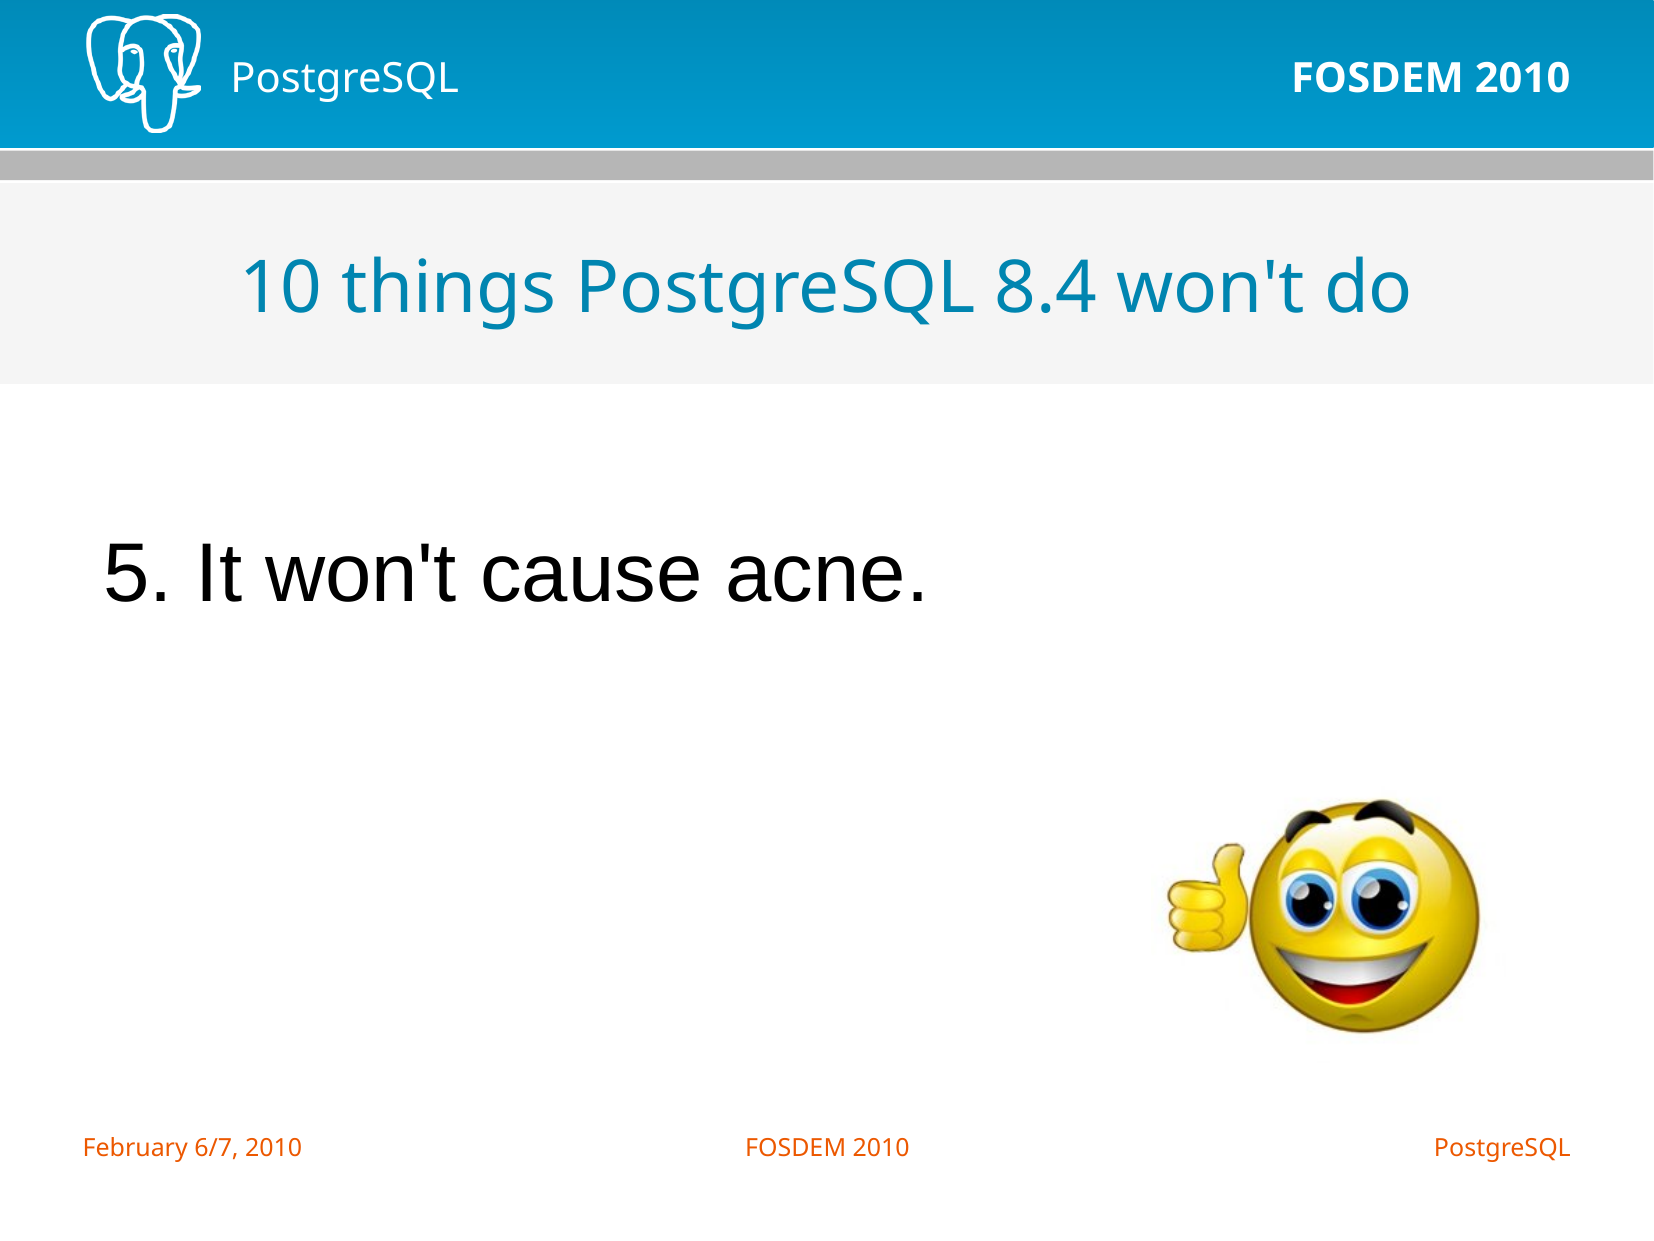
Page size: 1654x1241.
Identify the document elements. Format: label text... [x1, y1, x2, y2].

picture [87, 15, 200, 132]
picture [1151, 776, 1506, 1063]
title 10 things PostgreSQL 8.4 won't do [82, 208, 1571, 362]
text_box 5. It won't cause acne. [88, 472, 1536, 621]
